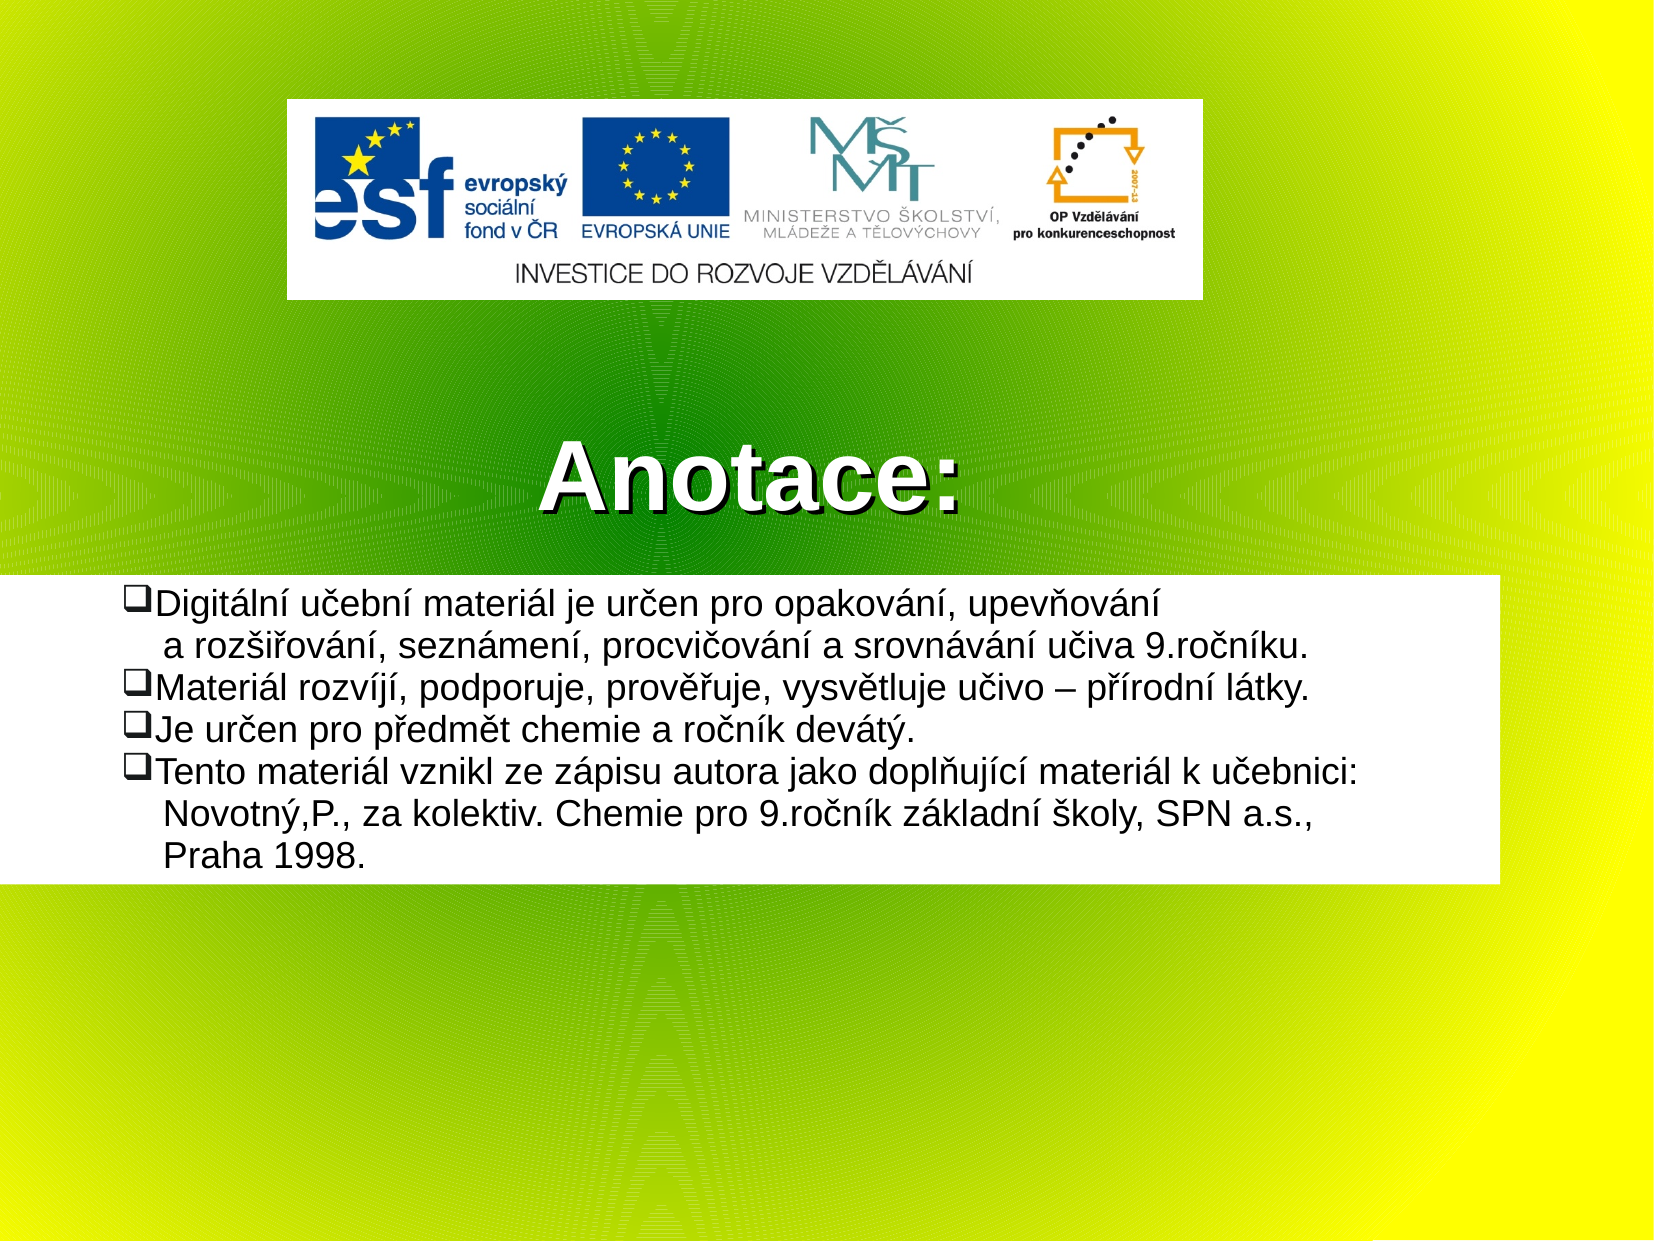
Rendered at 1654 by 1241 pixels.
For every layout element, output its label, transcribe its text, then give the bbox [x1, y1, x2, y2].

picture [287, 99, 1203, 300]
text_box Digitální učební materiál je určen pro opakování, upevňování a rozšiřování, seznámení, procvičování a srovnávání učiva 9.ročníku. Materiál rozvíjí, podporuje, prověřuje, vysvětluje učivo – přírodní látky. Je určen pro předmět chemie a ročník devátý. Tento materiál vznikl ze zápisu autora jako doplňující materiál k učebnici: Novotný,P., za kolektiv. Chemie pro 9.ročník základní školy, SPN a.s., Praha 1998. [0, 575, 1501, 885]
title Anotace: [112, 349, 1388, 575]
